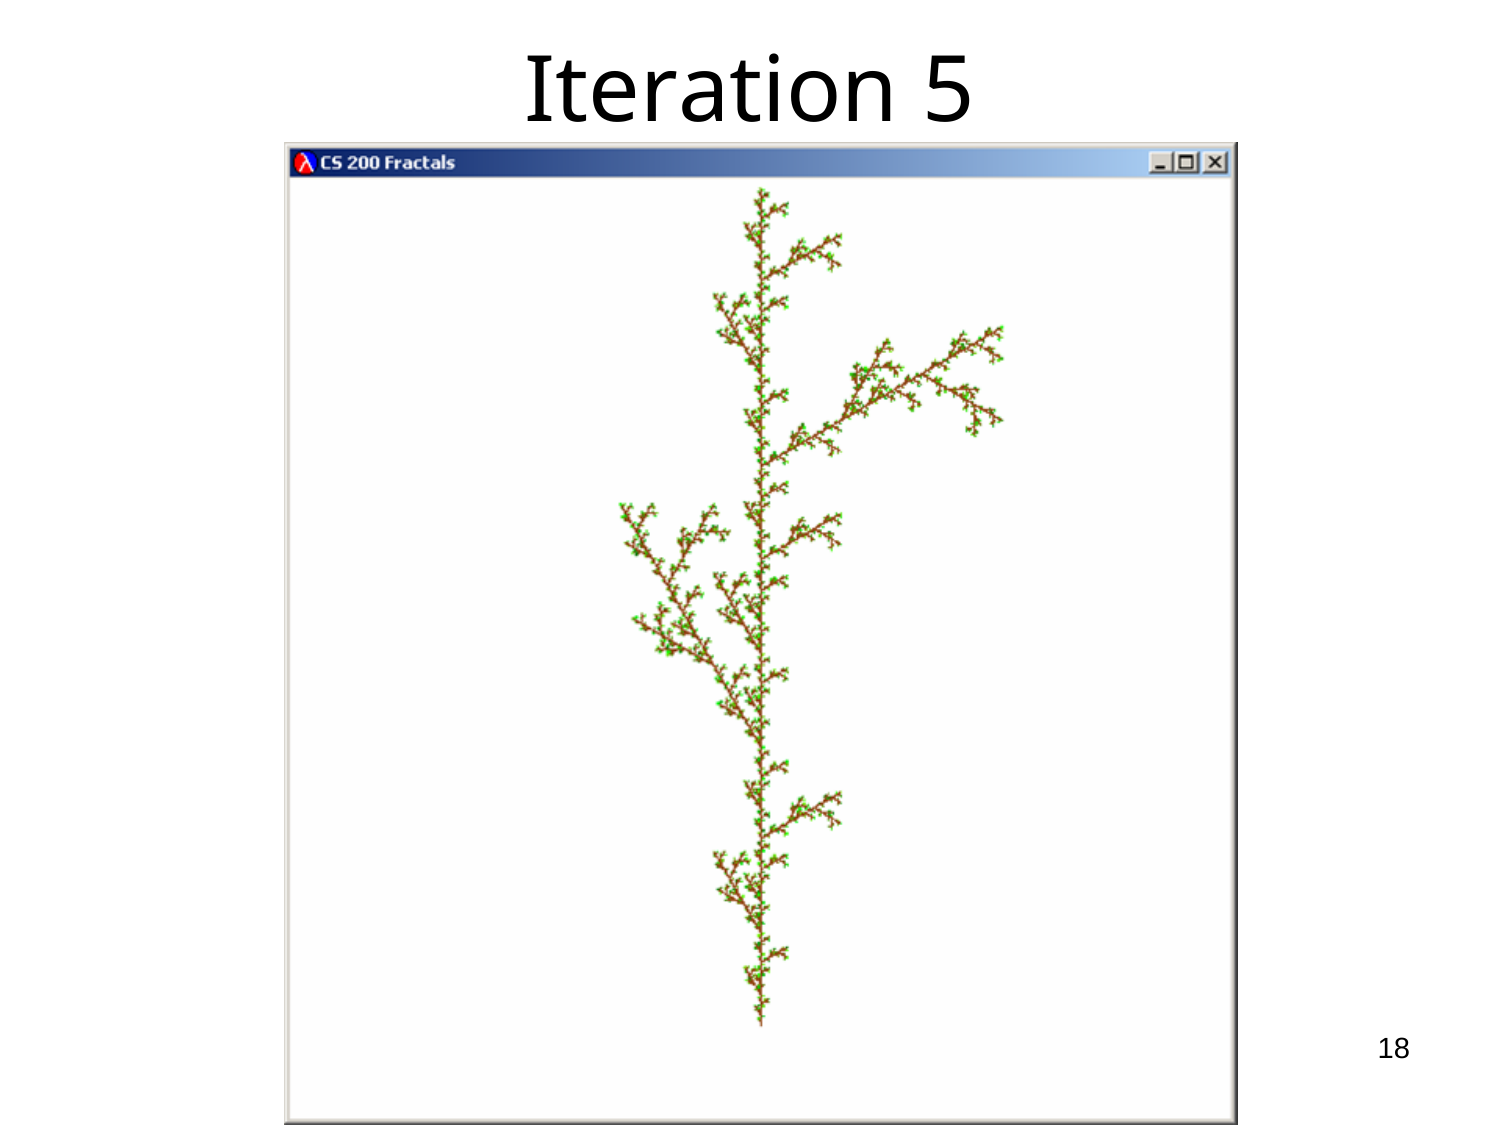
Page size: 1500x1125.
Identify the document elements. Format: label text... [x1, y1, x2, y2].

title Iteration 5 [75, 0, 1426, 196]
picture [284, 142, 1238, 1125]
